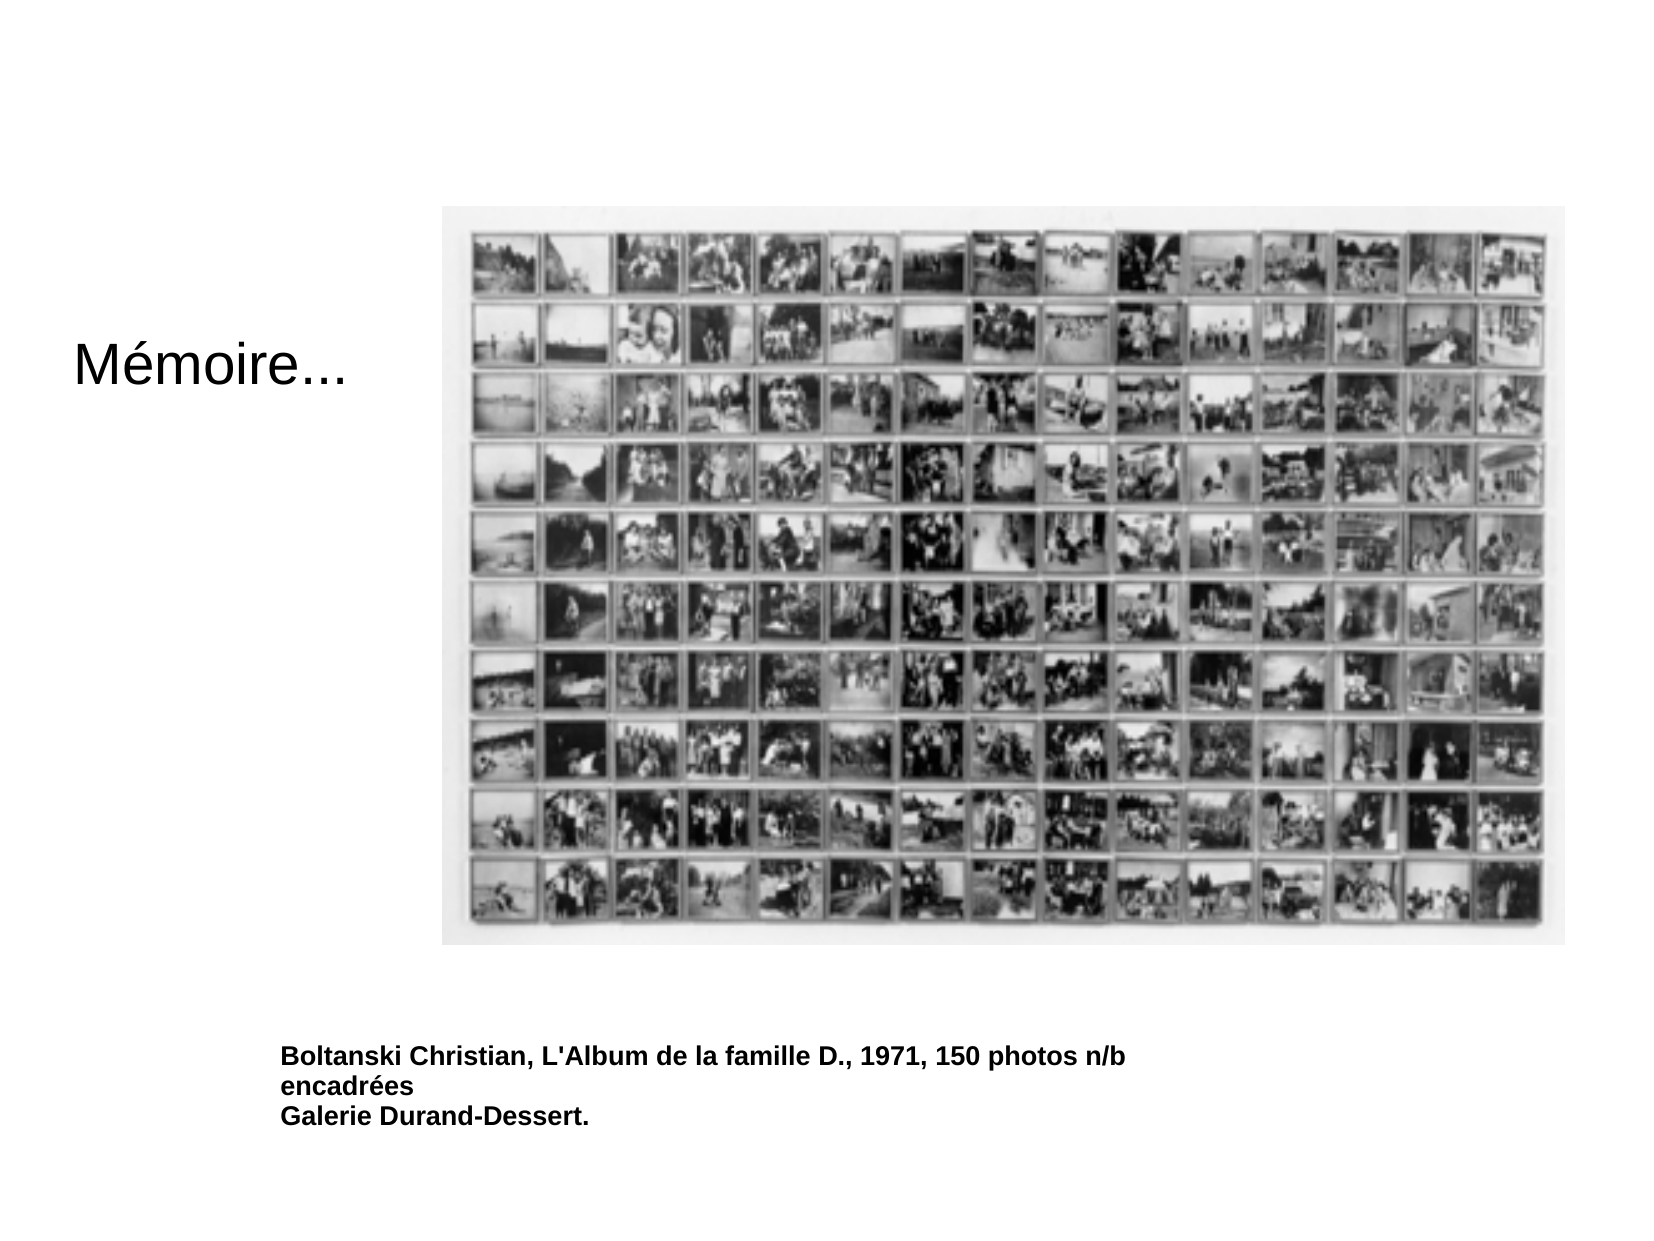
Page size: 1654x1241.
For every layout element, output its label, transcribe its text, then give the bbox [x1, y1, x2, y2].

text_box Boltanski Christian, L'Album de la famille D., 1971, 150 photos n/b encadrées Galerie Durand-Dessert. [265, 1033, 1245, 1142]
picture [442, 206, 1565, 945]
text_box Mémoire... [59, 324, 414, 405]
